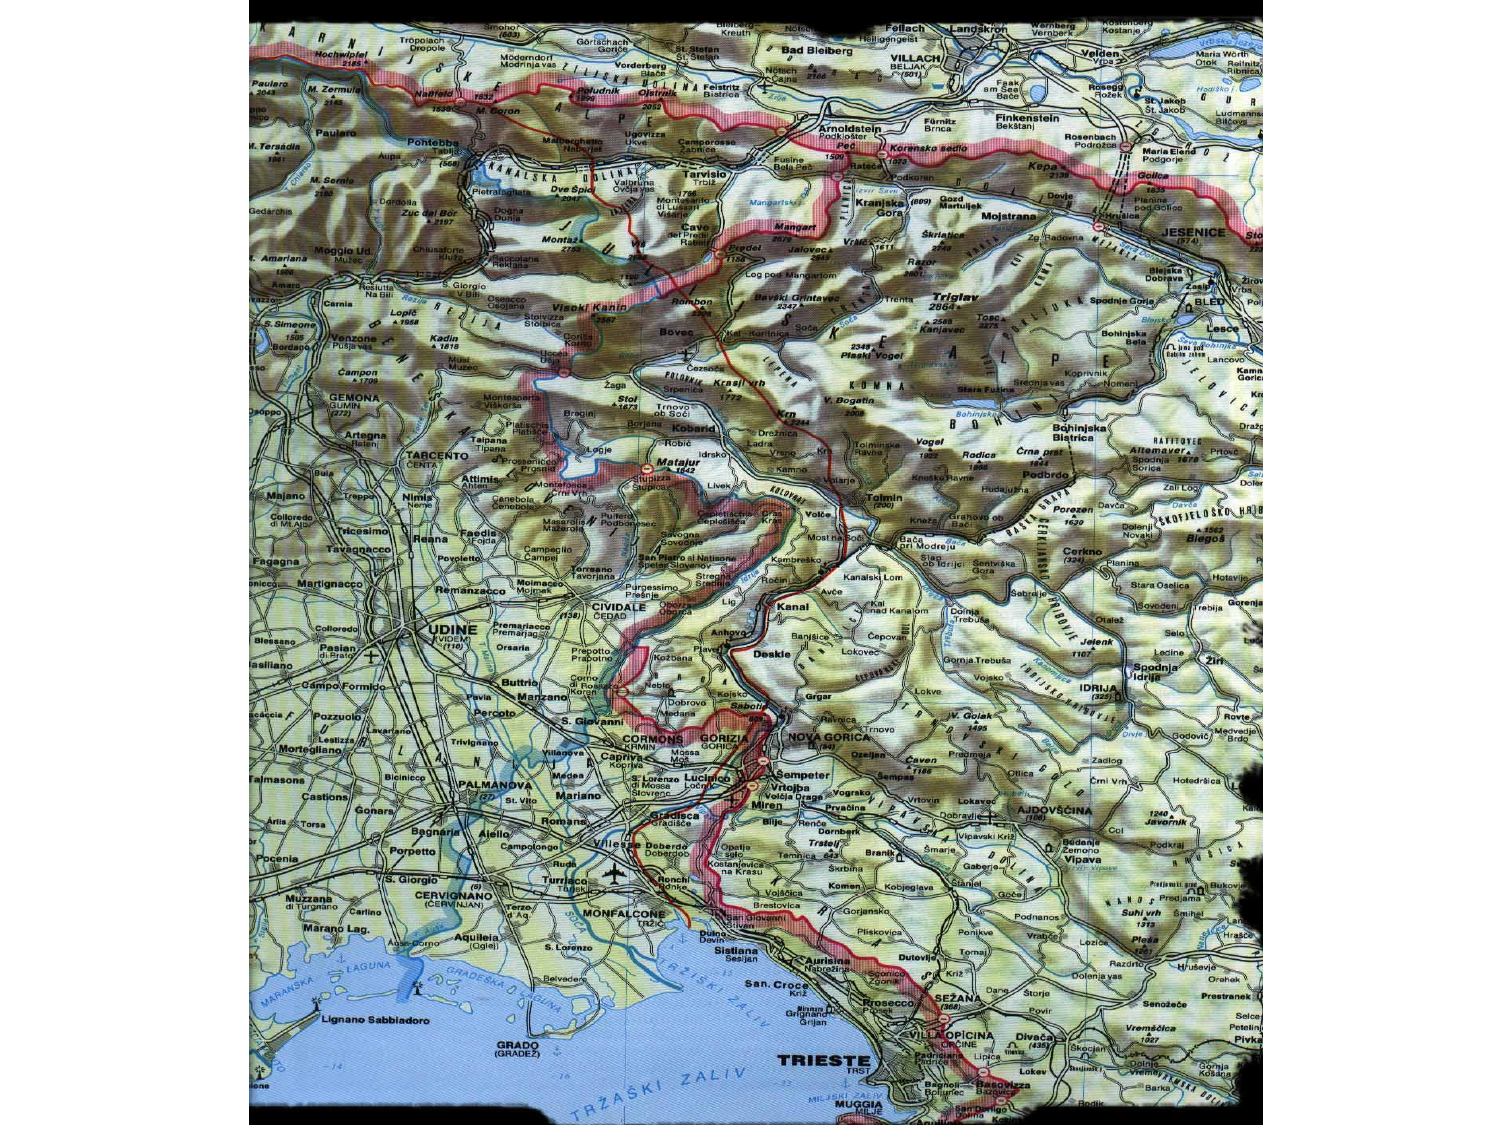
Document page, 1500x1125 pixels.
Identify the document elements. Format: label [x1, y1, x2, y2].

picture [249, 0, 1263, 1125]
